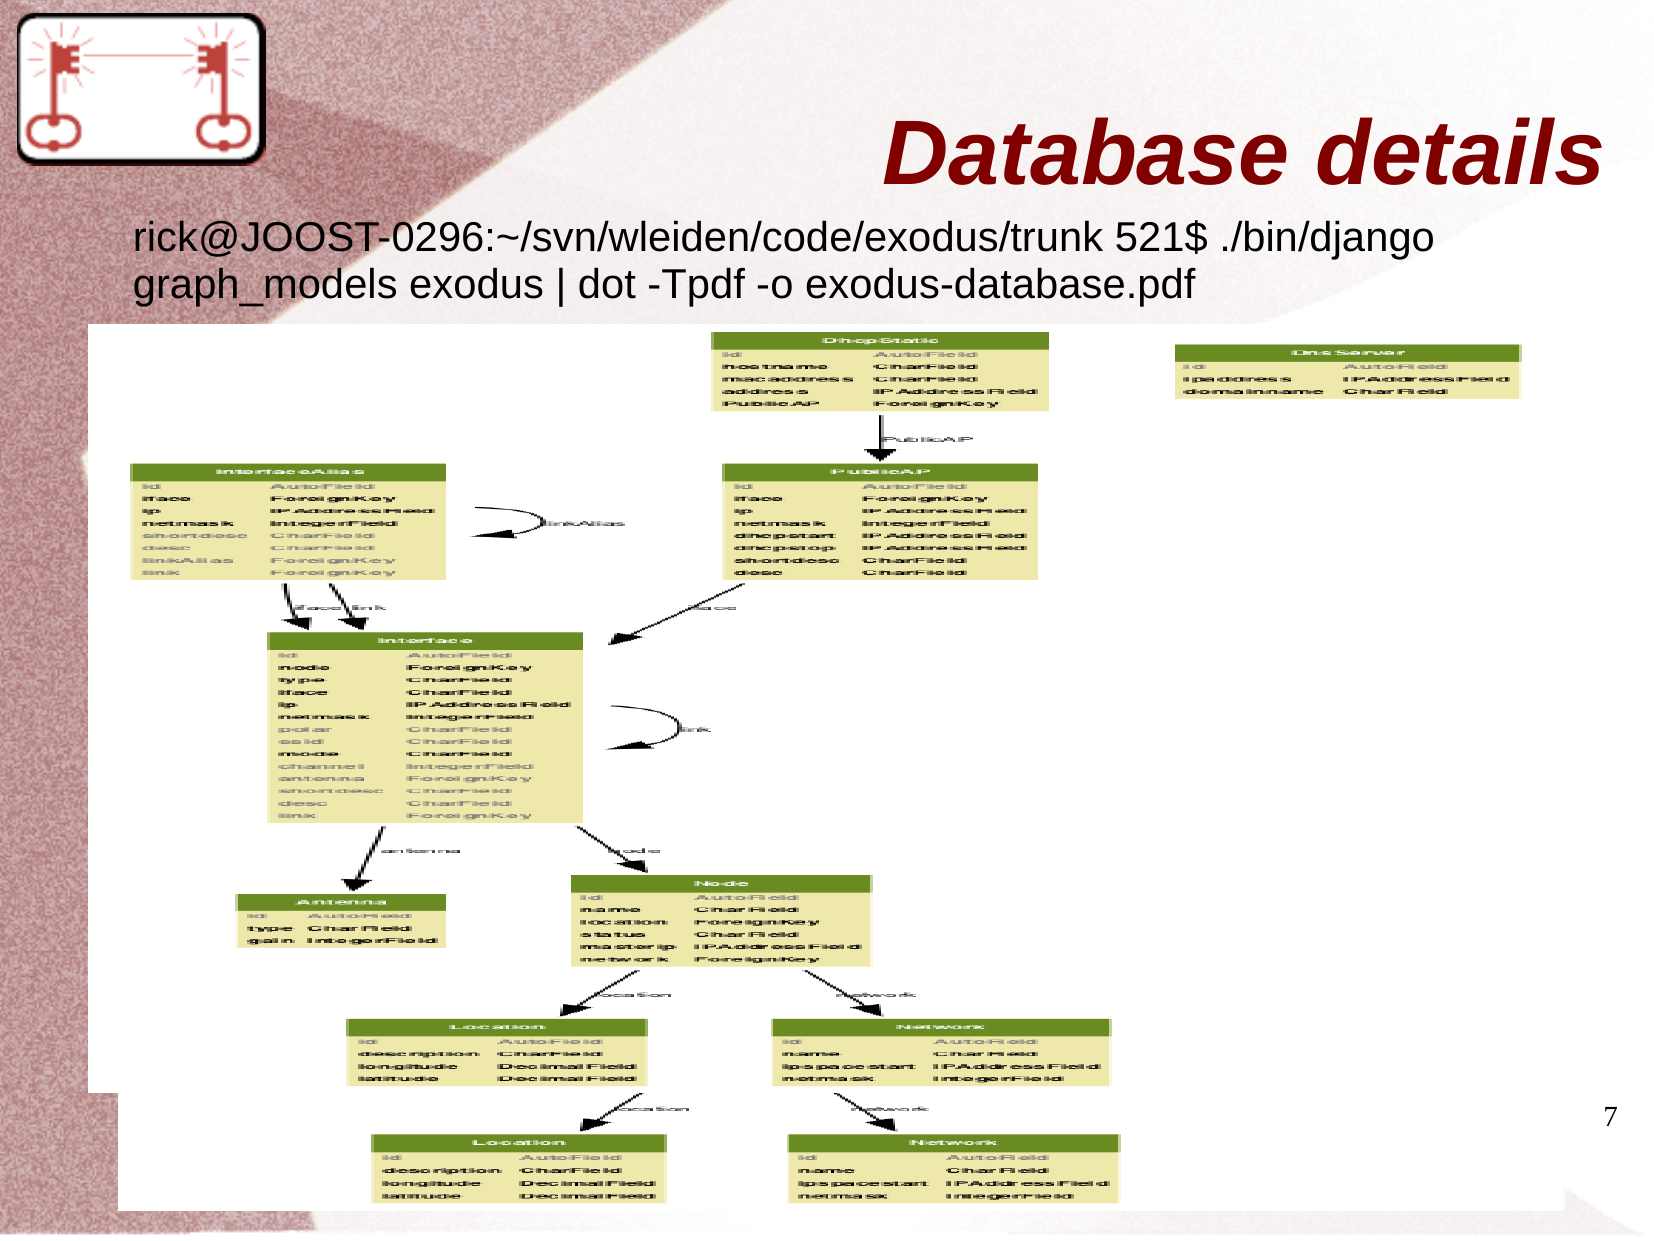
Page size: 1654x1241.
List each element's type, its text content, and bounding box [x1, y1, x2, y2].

picture [0, 0, 1654, 1241]
title Database details [596, 56, 1607, 250]
text_box rick@JOOST-0296:~/svn/wleiden/code/exodus/trunk 521$ ./bin/django graph_models exodus | dot -Tpdf -o exodus-database.pdf [118, 206, 1595, 325]
